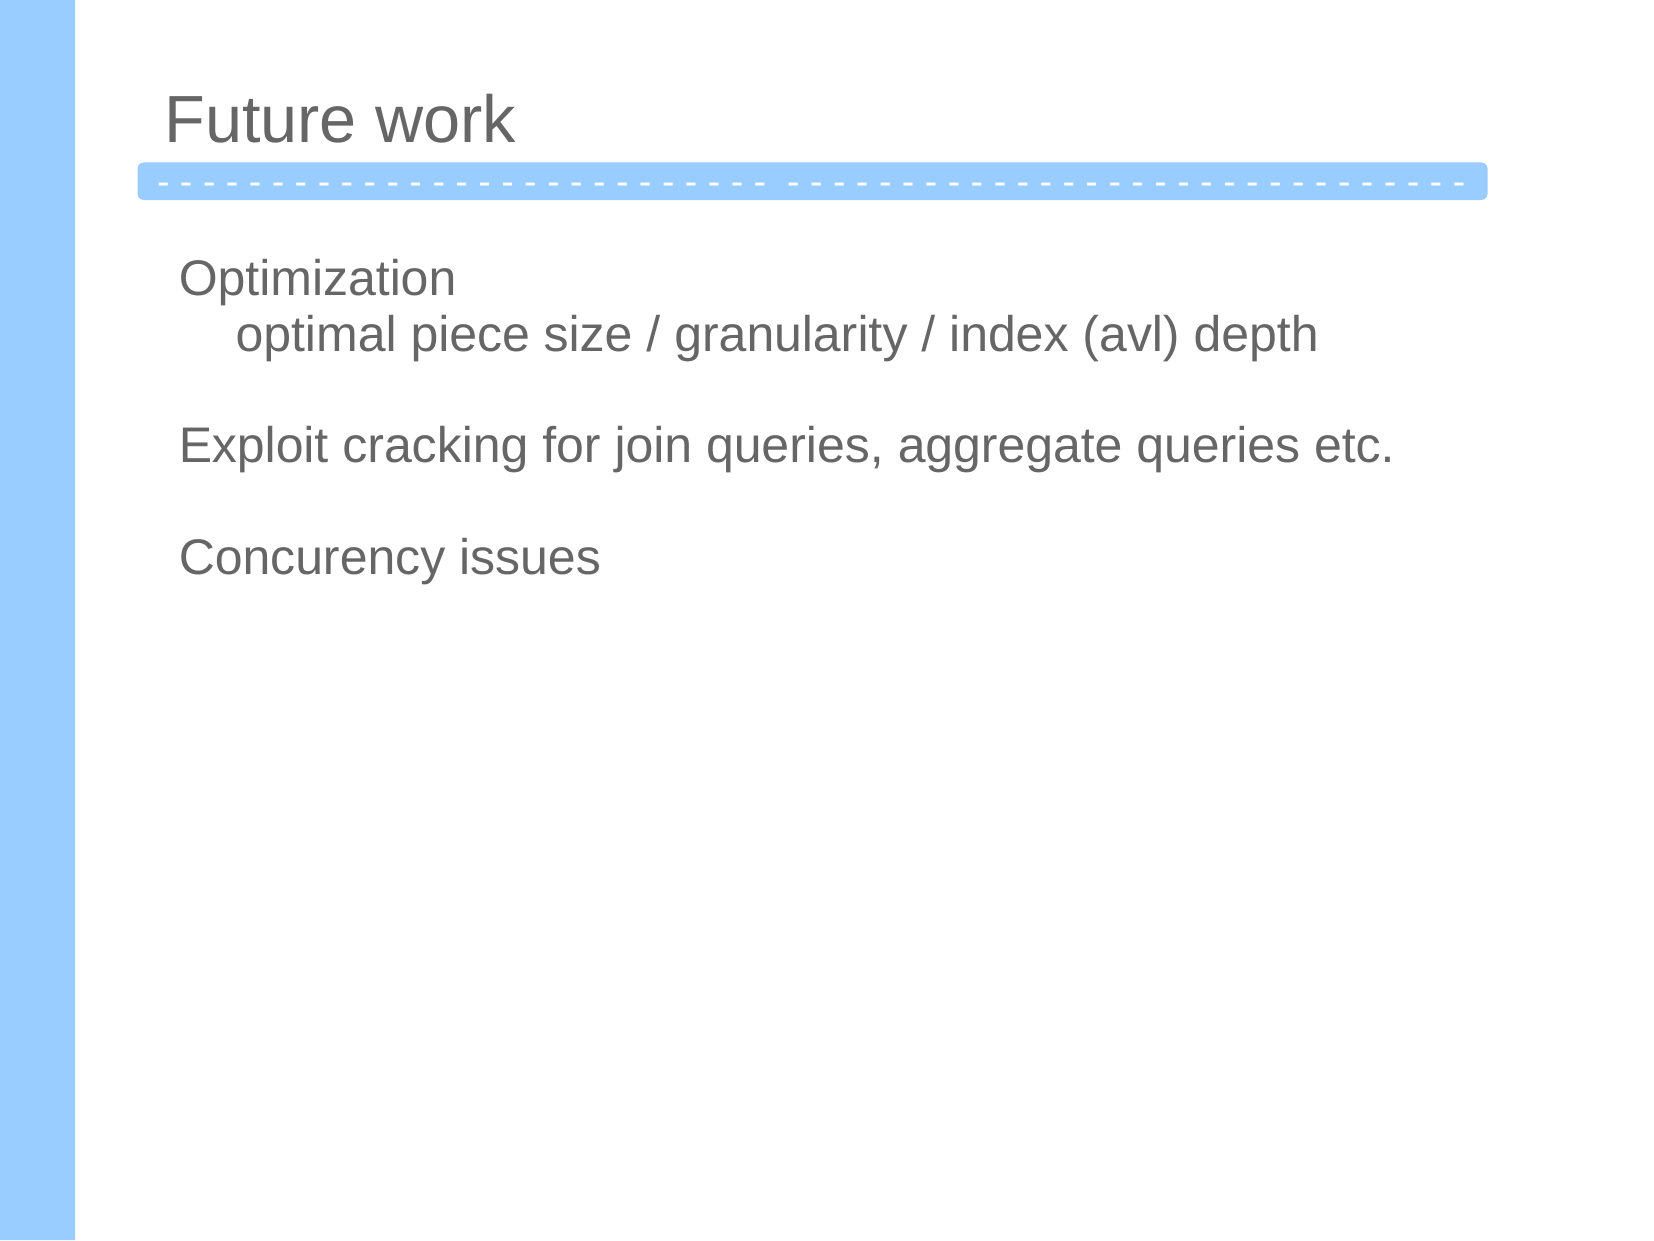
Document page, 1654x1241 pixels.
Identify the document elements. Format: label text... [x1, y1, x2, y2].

text_box Optimization optimal piece size / granularity / index (avl) depth Exploit cracking for join queries, aggregate queries etc. Concurency issues [150, 242, 1501, 593]
text_box Future work [150, 75, 1463, 165]
text_box [0, 0, 76, 1241]
text_box - - - - - - - - - - - - - - - - - - - - - - - - - - - - - - - - - - - - - - - - - - - - - - - - - - - - - - - - - [137, 162, 1488, 201]
